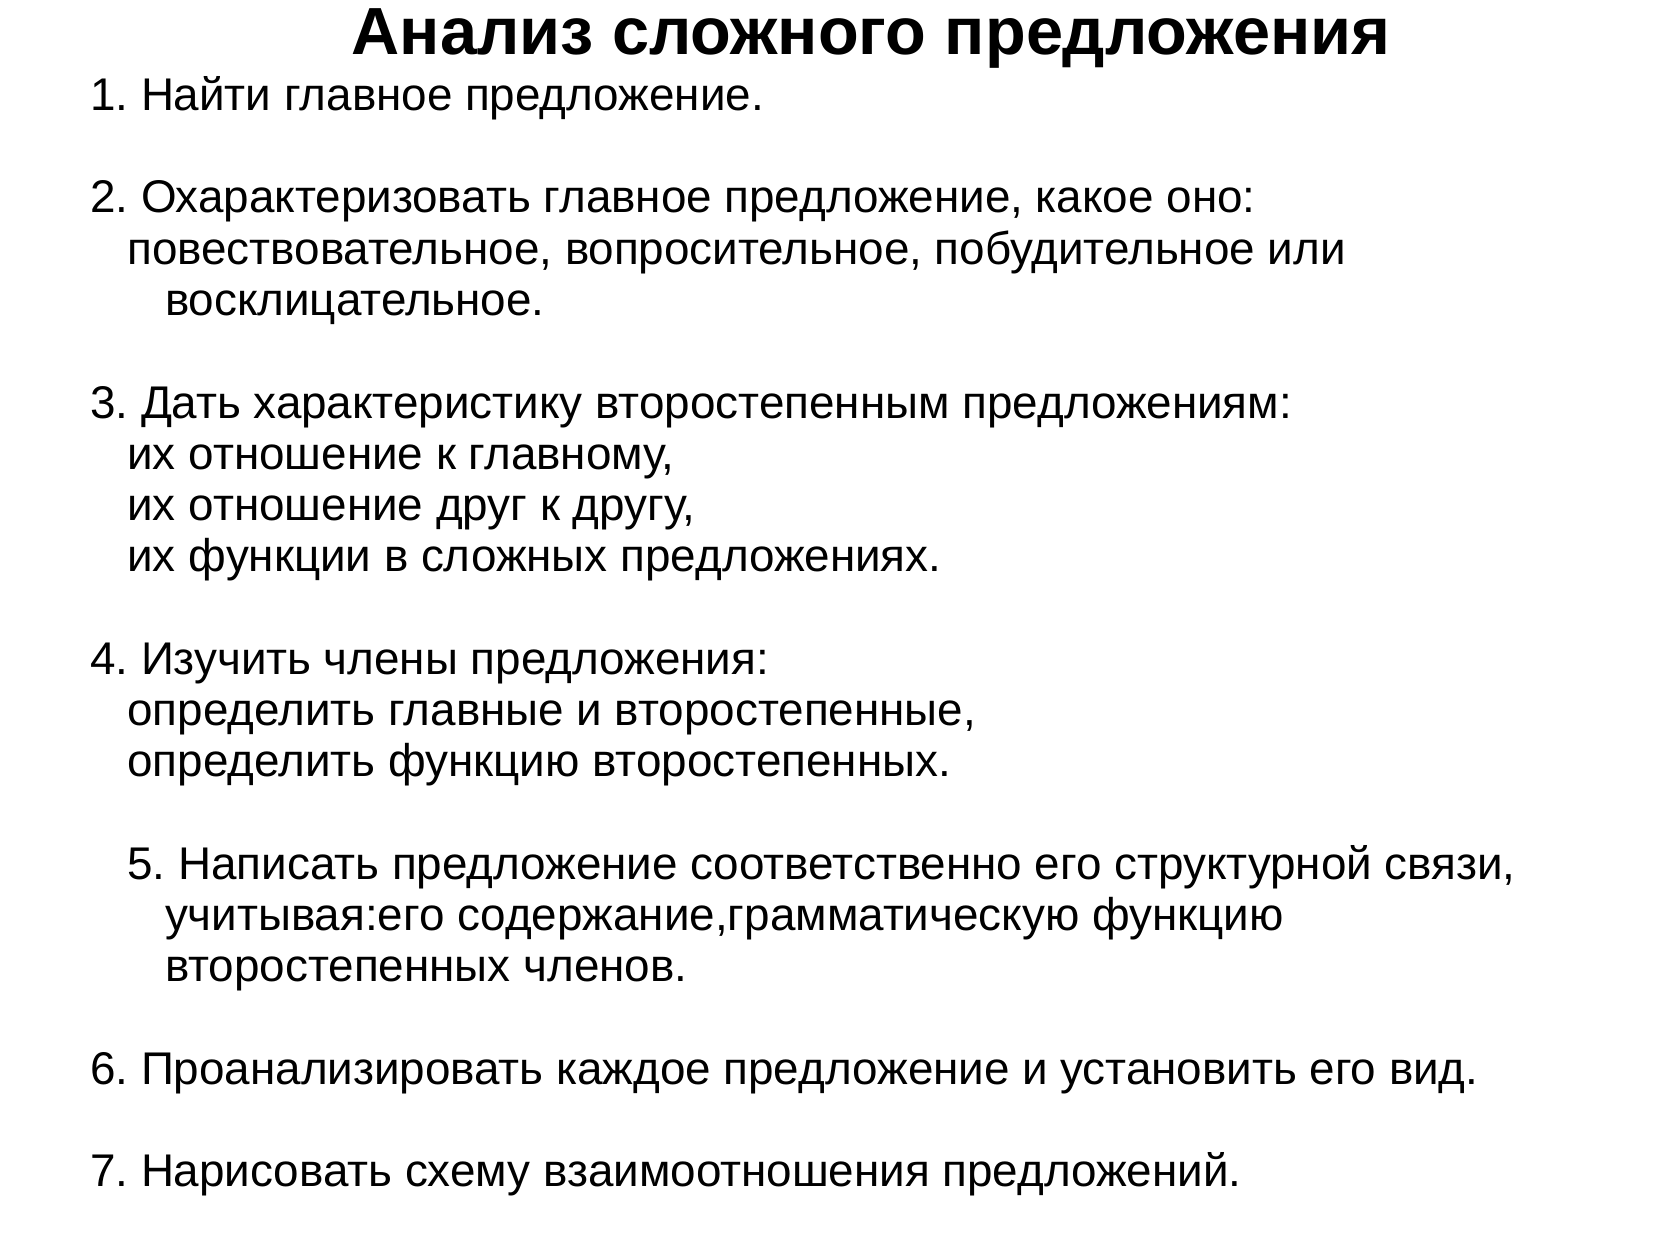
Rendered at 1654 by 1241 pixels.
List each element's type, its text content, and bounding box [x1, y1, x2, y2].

subtitle Анализ сложного предложения 1. Найти главное предложение. 2. Охарактеризовать главное предложение, какое оно: повествовательное, вопросительное, побудительное или восклицательное. 3. Дать характеристику второстепенным предложениям: их отношение к главному, их отношение друг к другу, их функции в сложных предложениях. 4. Изучить члены предложения: определить главные и второстепенные, определить функцию второстепенных. 5. Написать предложение соответственно его структурной связи, учитывая:его содержание,грамматическую функцию второстепенных членов. 6. Проанализировать каждое предложение и установить его вид. 7. Нарисовать схему взаимоотношения предложений. [90, 0, 1579, 1195]
